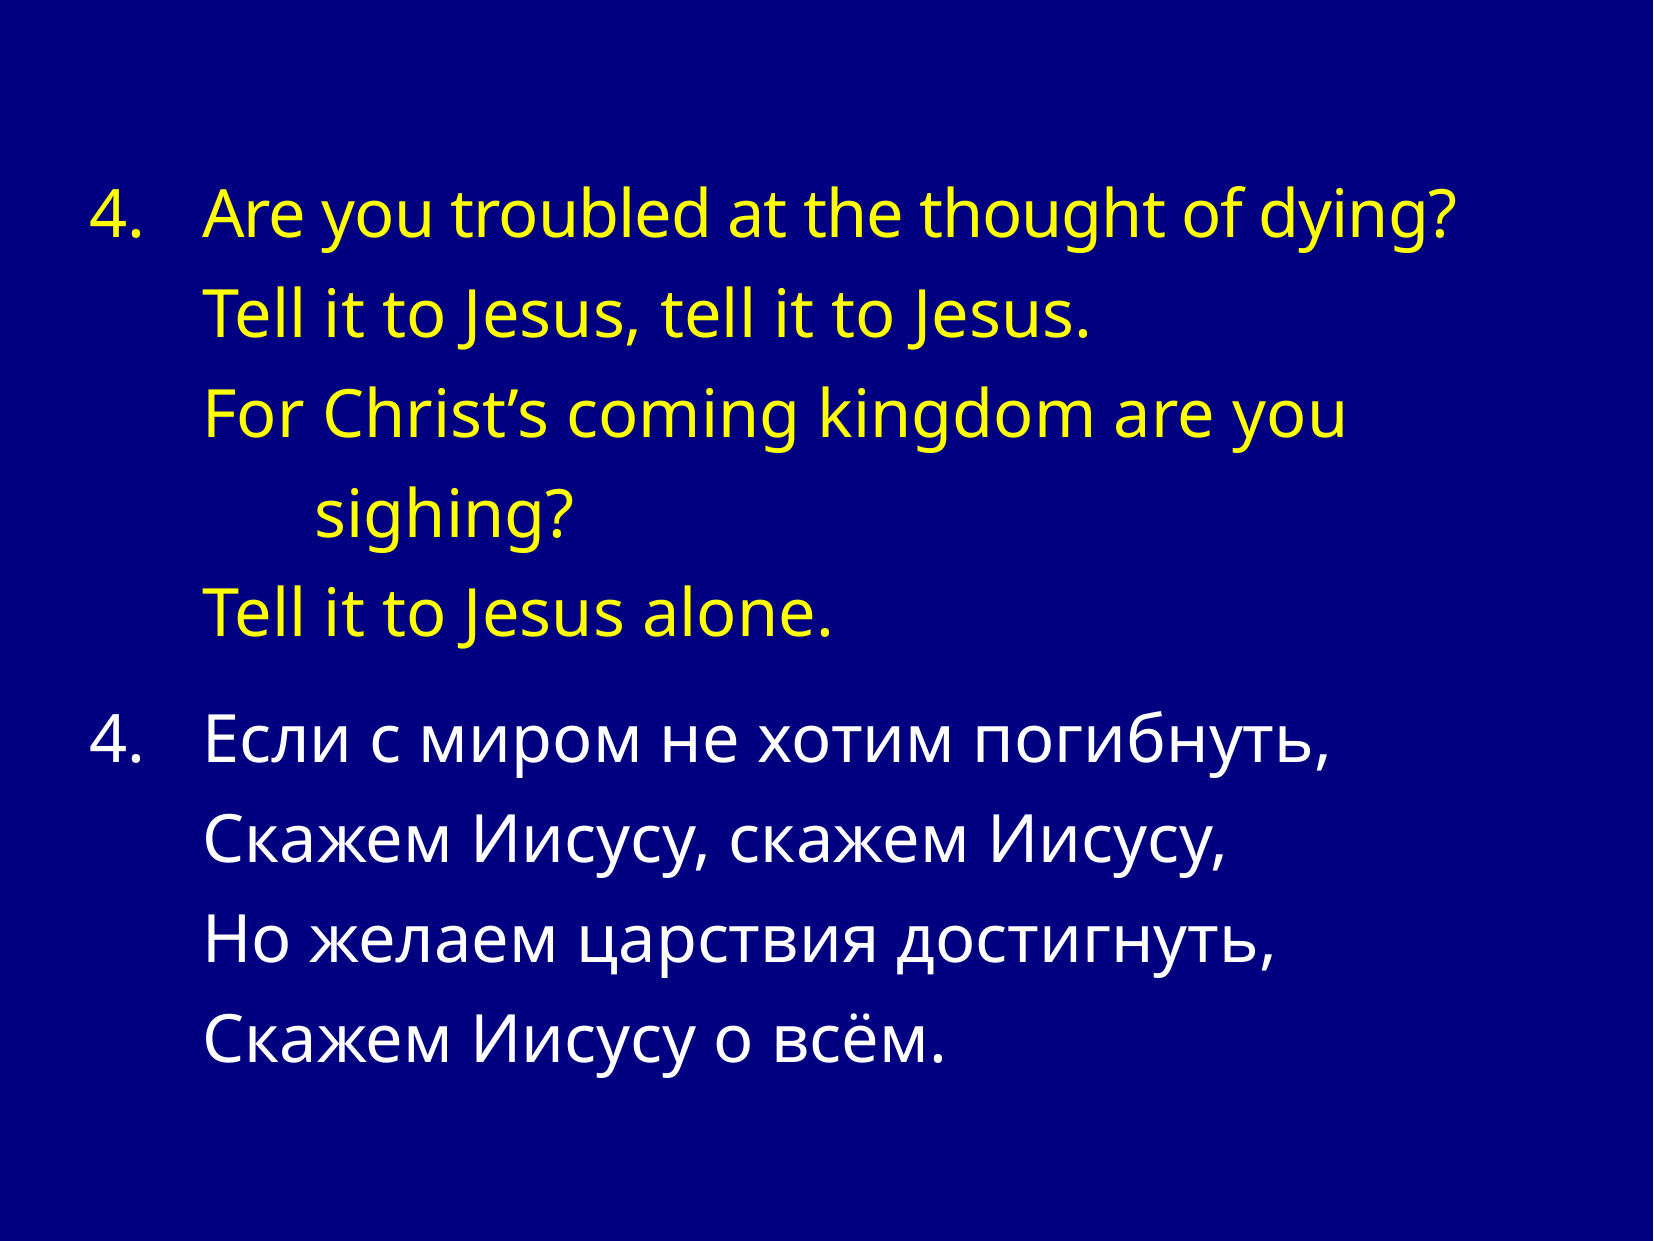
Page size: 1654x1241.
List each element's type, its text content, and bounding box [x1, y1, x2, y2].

text_box 4. Если с миром не хотим погибнуть, Скажем Иисусу, скажем Иисусу, Но желаем царствия достигнуть, Скажем Иисусу о всём. [75, 675, 1576, 1163]
text_box 4. Are you troubled at the thought of dying? Tell it to Jesus, tell it to Jesus. For Christ’s coming kingdom are you sighing? Tell it to Jesus alone. [75, 150, 1653, 638]
